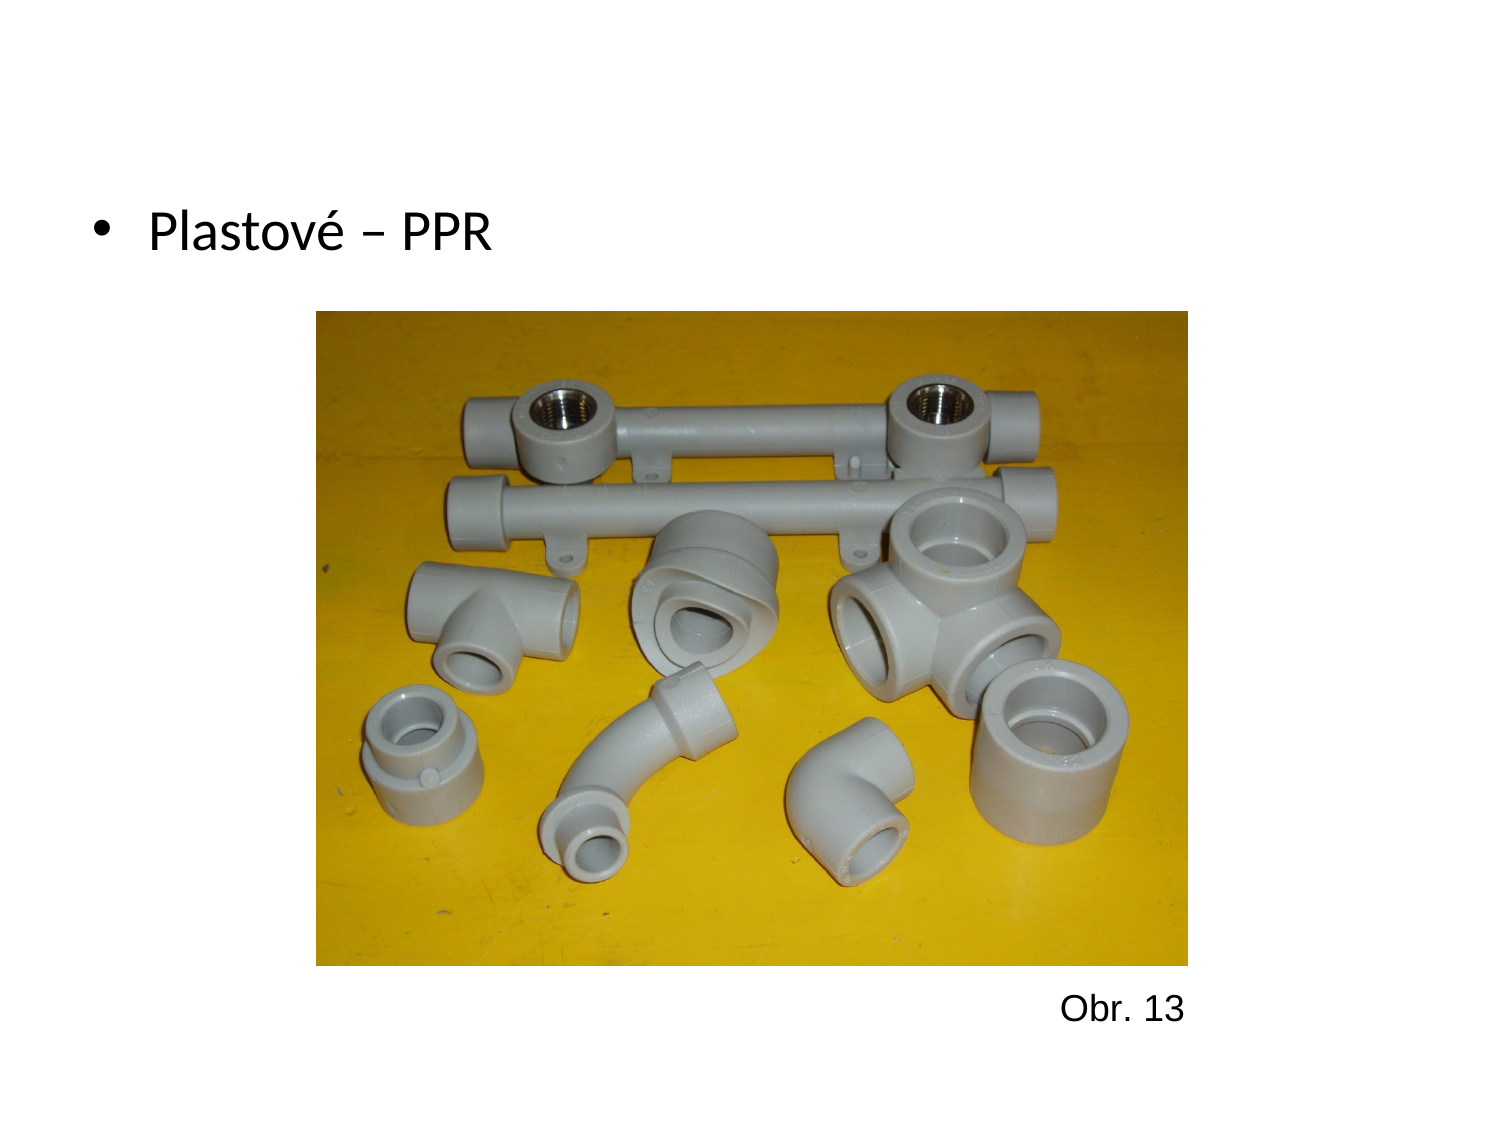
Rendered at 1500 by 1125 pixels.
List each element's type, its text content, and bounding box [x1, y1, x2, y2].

list Plastové – PPR [76, 184, 1427, 1010]
picture [316, 311, 1188, 966]
text_box Obr. 13 [1045, 976, 1200, 1037]
